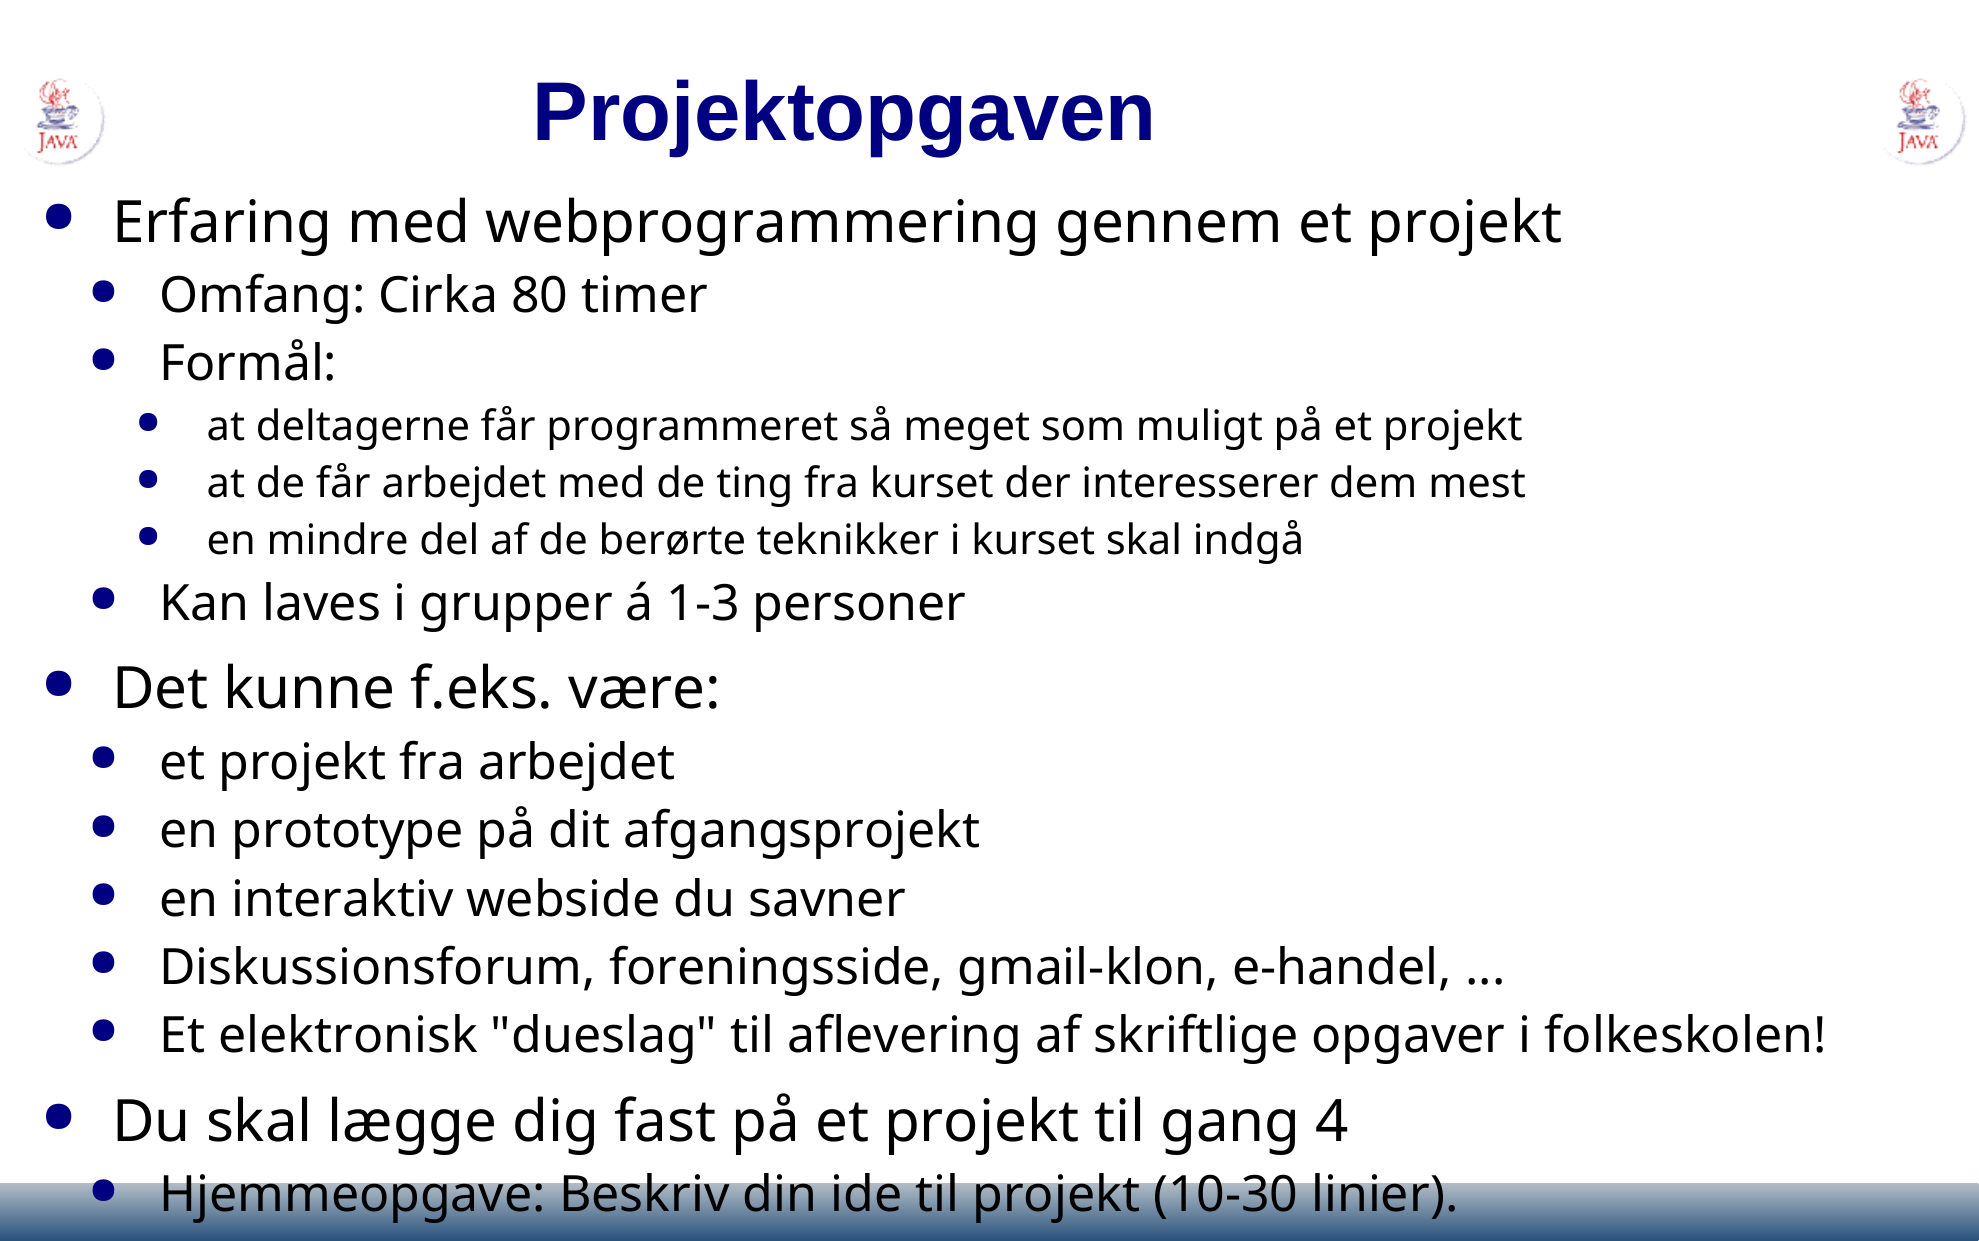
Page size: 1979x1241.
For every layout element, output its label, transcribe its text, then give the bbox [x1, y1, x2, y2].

picture [1870, 71, 1970, 169]
picture [10, 71, 109, 169]
title Projektopgaven [156, 8, 1534, 179]
list Erfaring med webprogrammering gennem et projekt Omfang: Cirka 80 timer Formål: at deltagerne får programmeret så meget som muligt på et projekt at de får arbejdet med de ting fra kurset der interesserer dem mest en mindre del af de berørte teknikker i kurset skal indgå Kan laves i grupper á 1-3 personer Det kunne f.eks. være: et projekt fra arbejdet en prototype på dit afgangsprojekt en interaktiv webside du savner Diskussionsforum, foreningsside, gmail-klon, e-handel, ... Et elektronisk "dueslag" til aflevering af skriftlige opgaver i folkeskolen! Du skal lægge dig fast på et projekt til gang 4 Hjemmeopgave: Beskriv din ide til projekt (10-30 linier). [29, 179, 1933, 1135]
